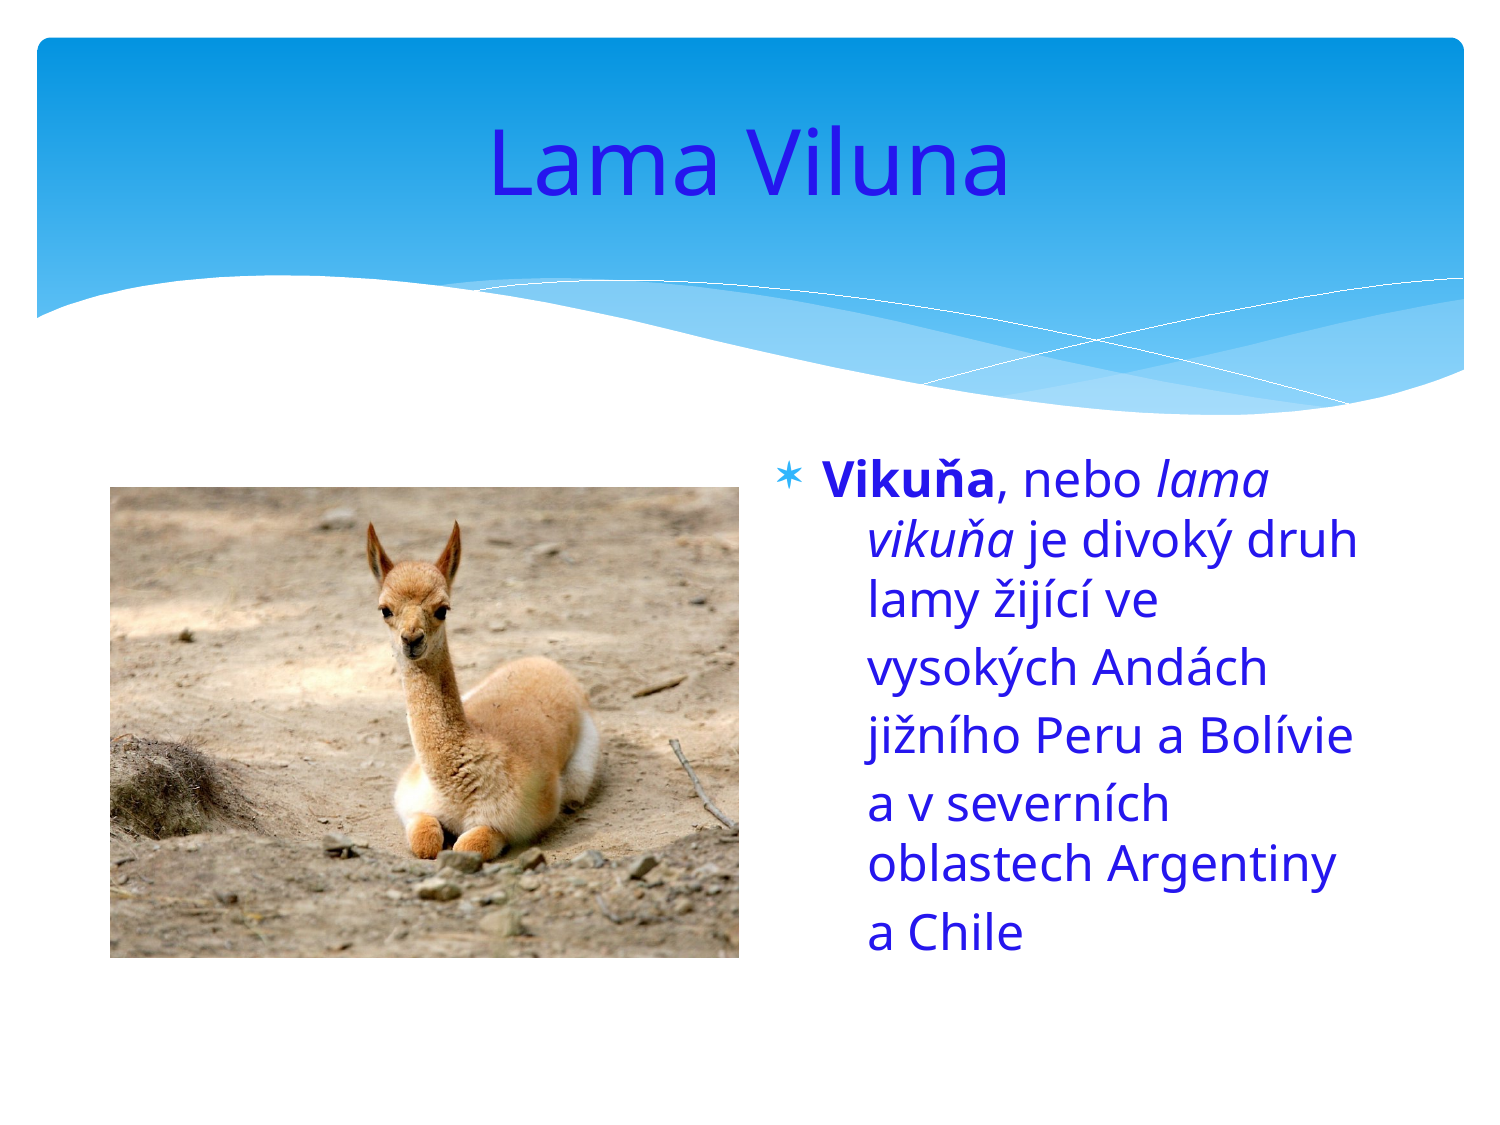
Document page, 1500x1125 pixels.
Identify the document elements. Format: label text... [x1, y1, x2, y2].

picture [110, 487, 739, 958]
list Vikuňa, nebo lama vikuňa je divoký druh lamy žijící ve vysokých Andách jižního Peru a Bolívie a v severních oblastech Argentiny a Chile [761, 439, 1389, 1006]
title Lama Viluna [75, 55, 1426, 262]
